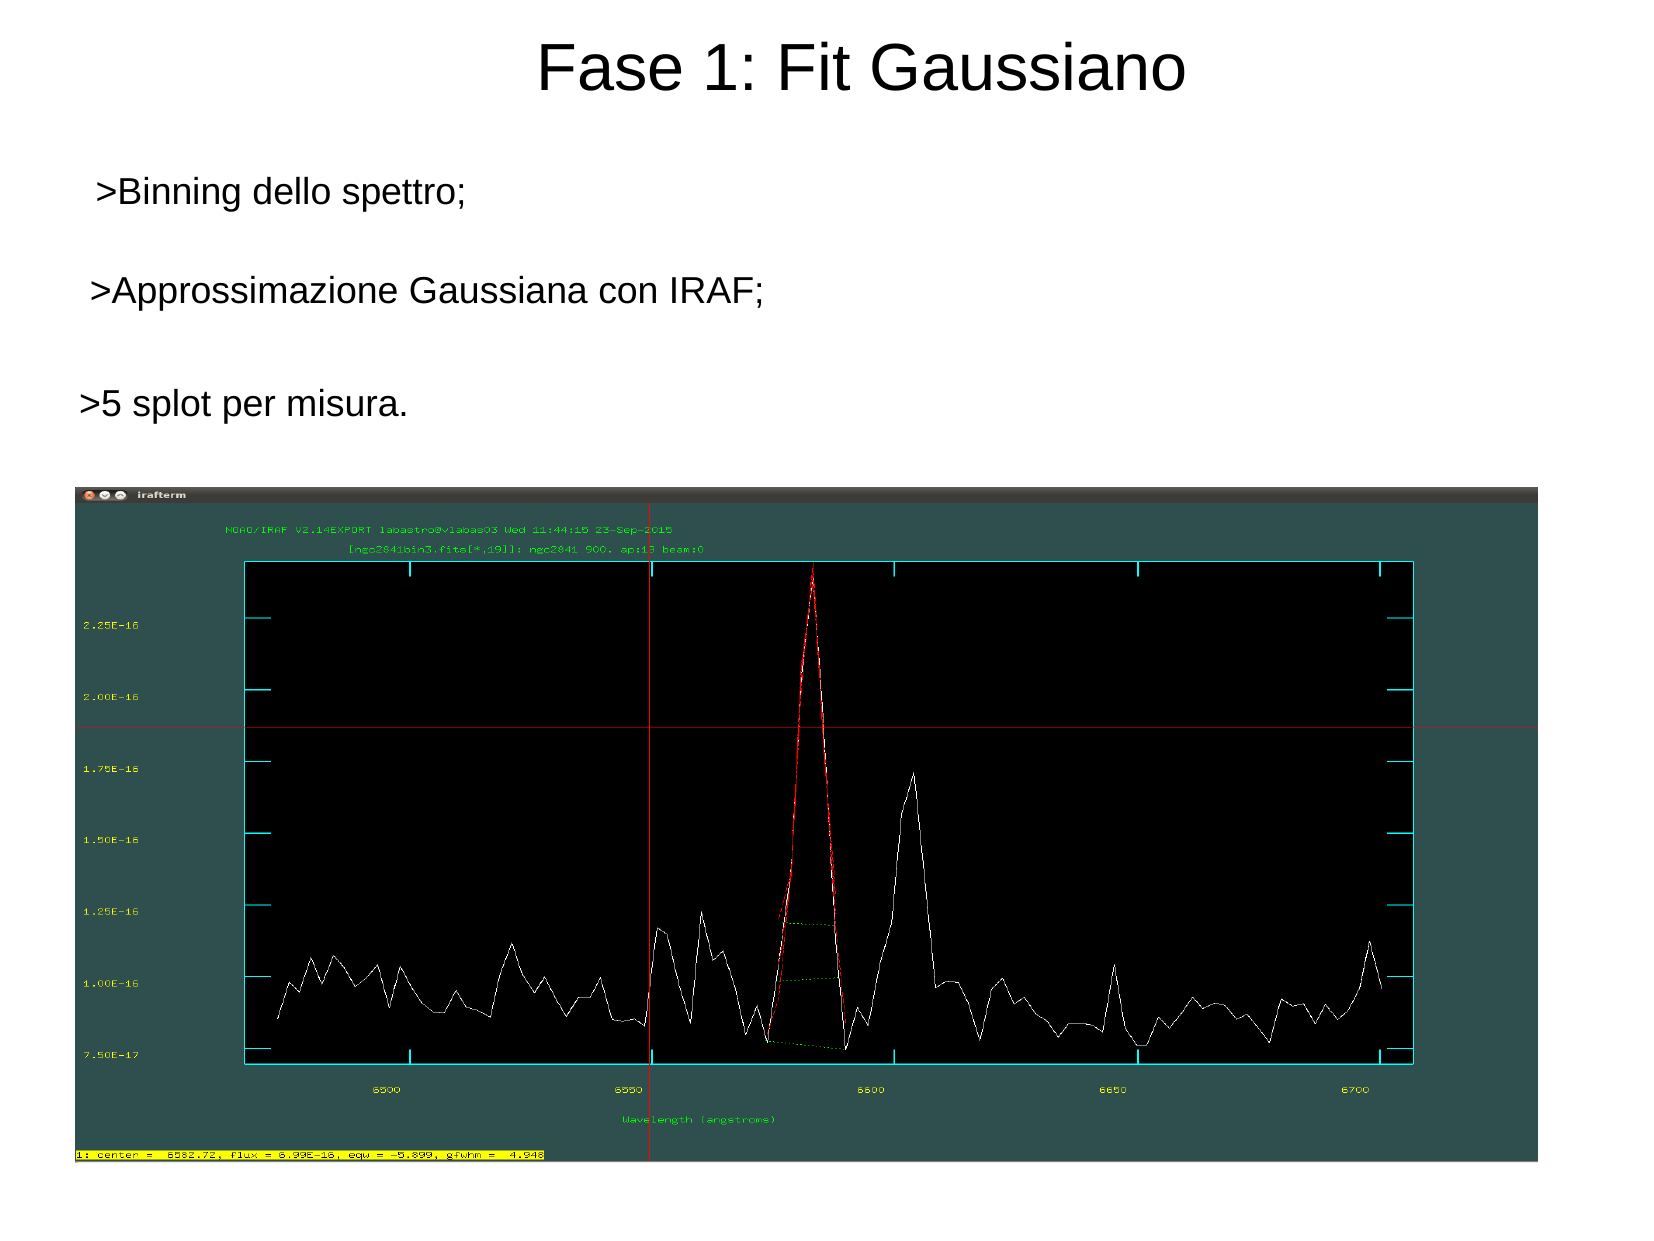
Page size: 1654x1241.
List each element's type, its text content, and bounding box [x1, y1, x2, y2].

text_box >5 splot per misura. [64, 375, 1527, 432]
text_box >Approssimazione Gaussiana con IRAF; [75, 262, 1576, 376]
text_box >Binning dello spettro; [75, 163, 1501, 221]
text_box Fase 1: Fit Gaussiano [412, 22, 1313, 113]
picture [0, 0, 1654, 1241]
